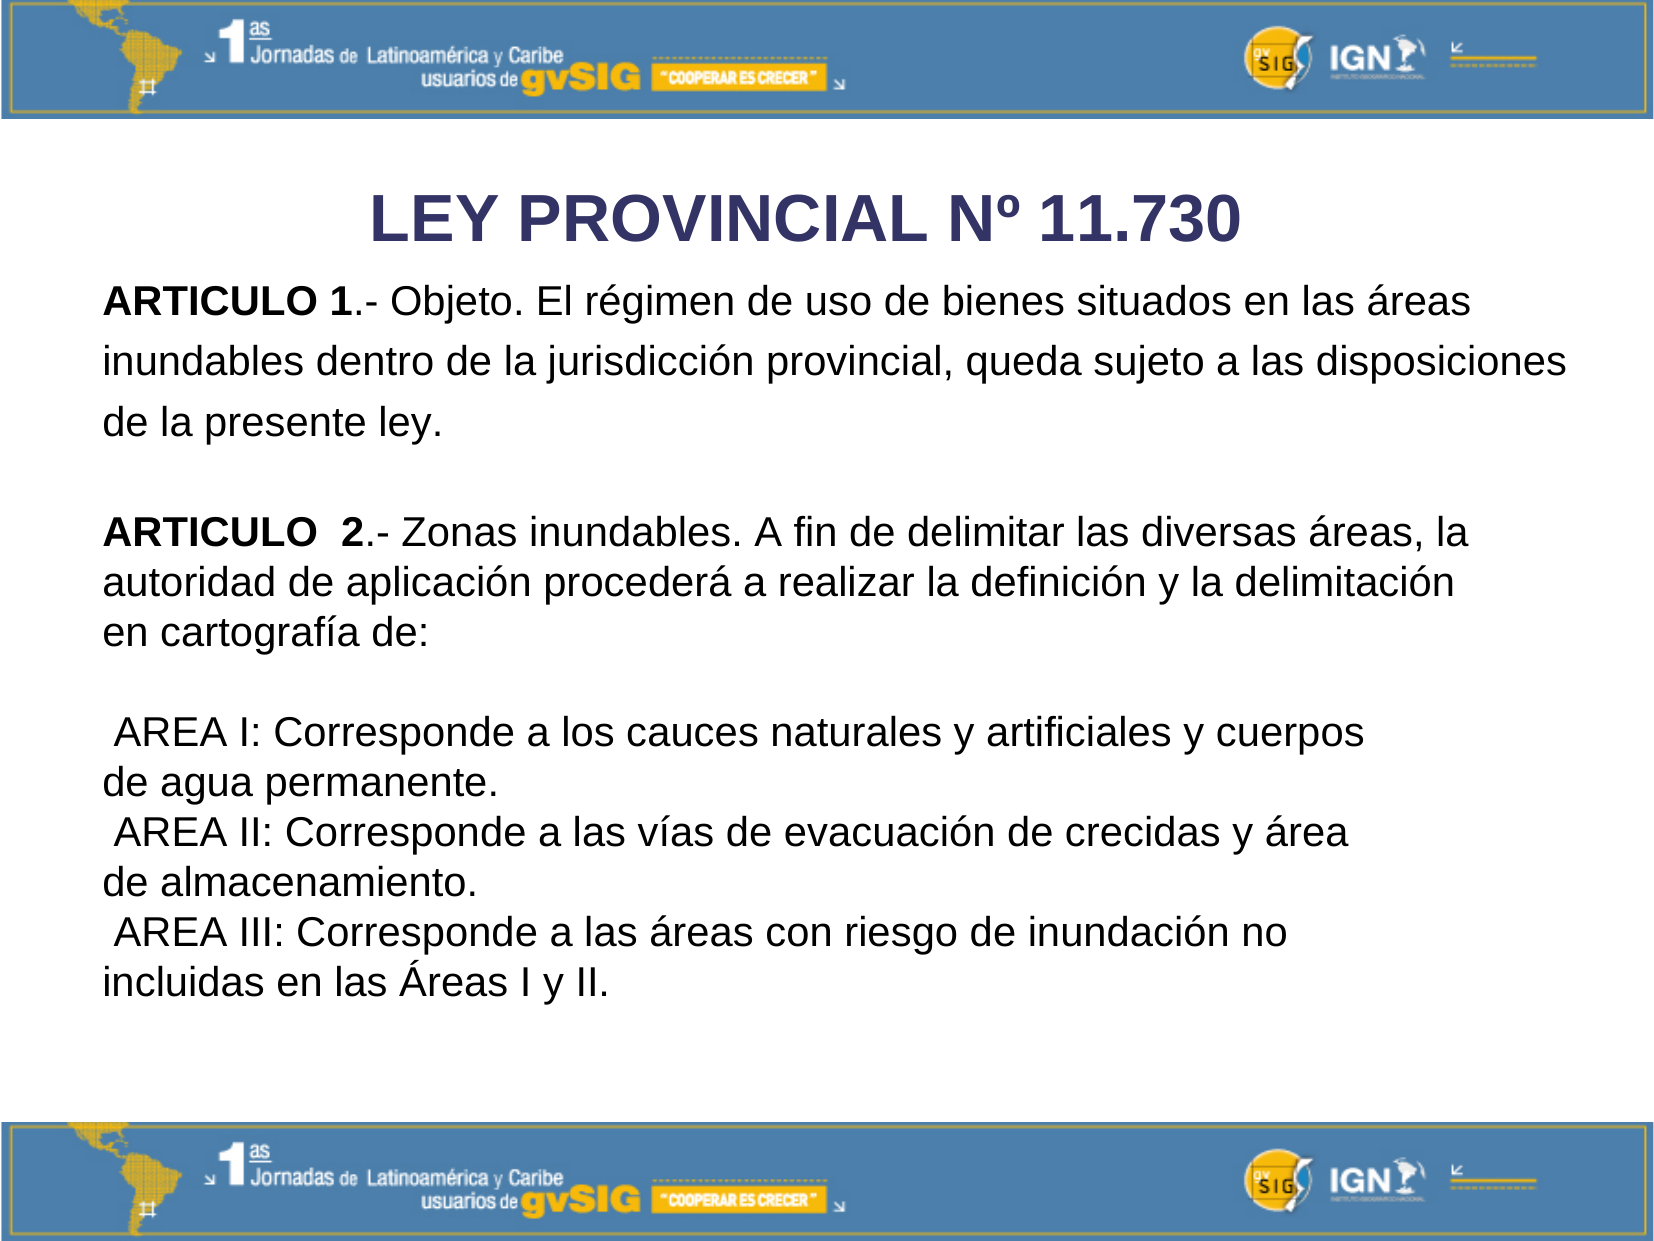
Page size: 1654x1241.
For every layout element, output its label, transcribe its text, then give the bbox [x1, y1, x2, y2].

picture [0, 0, 1654, 119]
text_box ARTICULO 1.- Objeto. El régimen de uso de bienes situados en las áreas inundables dentro de la jurisdicción provincial, queda sujeto a las disposiciones de la presente ley. ARTICULO 2.- Zonas inundables. A fin de delimitar las diversas áreas, la autoridad de aplicación procederá a realizar la definición y la delimitación en cartografía de: AREA I: Corresponde a los cauces naturales y artificiales y cuerpos de agua permanente. AREA II: Corresponde a las vías de evacuación de crecidas y área de almacenamiento. AREA III: Corresponde a las áreas con riesgo de inundación no incluidas en las Áreas I y II. [87, 265, 1595, 1074]
text_box LEY PROVINCIAL Nº 11.730 [106, 125, 1526, 265]
picture [0, 1122, 1654, 1241]
